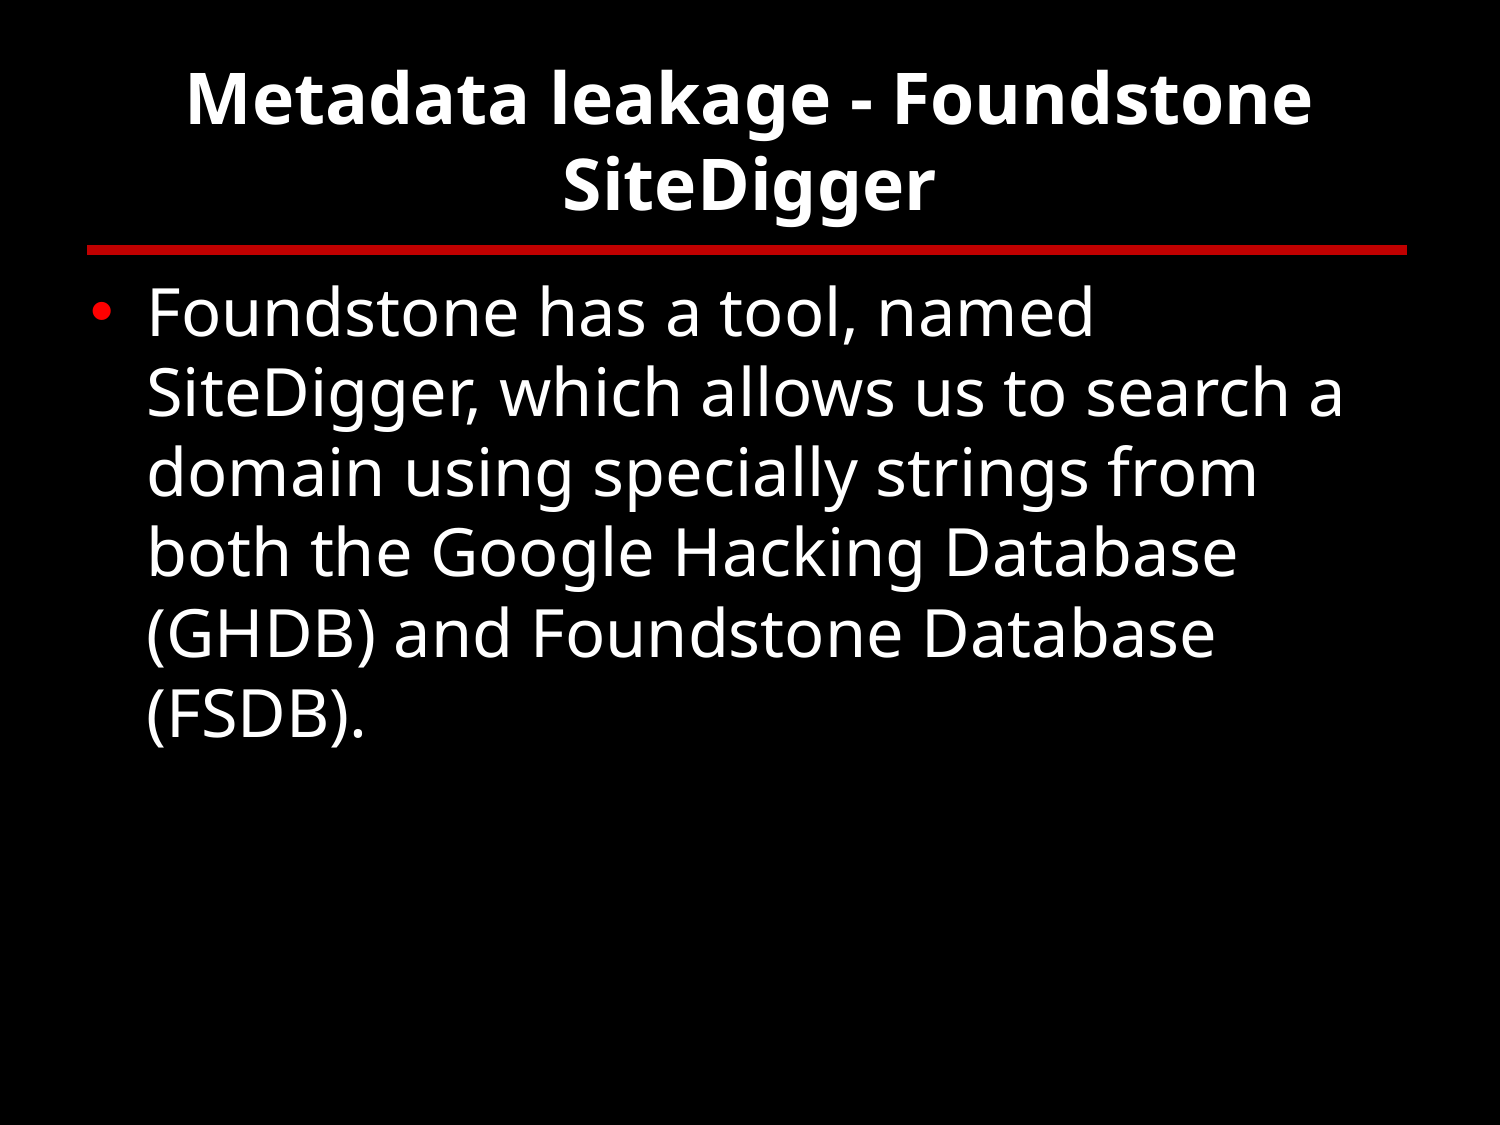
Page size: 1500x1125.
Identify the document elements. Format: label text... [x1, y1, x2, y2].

title Metadata leakage - Foundstone SiteDigger [75, 45, 1425, 233]
list Foundstone has a tool, named SiteDigger, which allows us to search a domain using specially strings from both the Google Hacking Database (GHDB) and Foundstone Database (FSDB). [75, 262, 1425, 1005]
